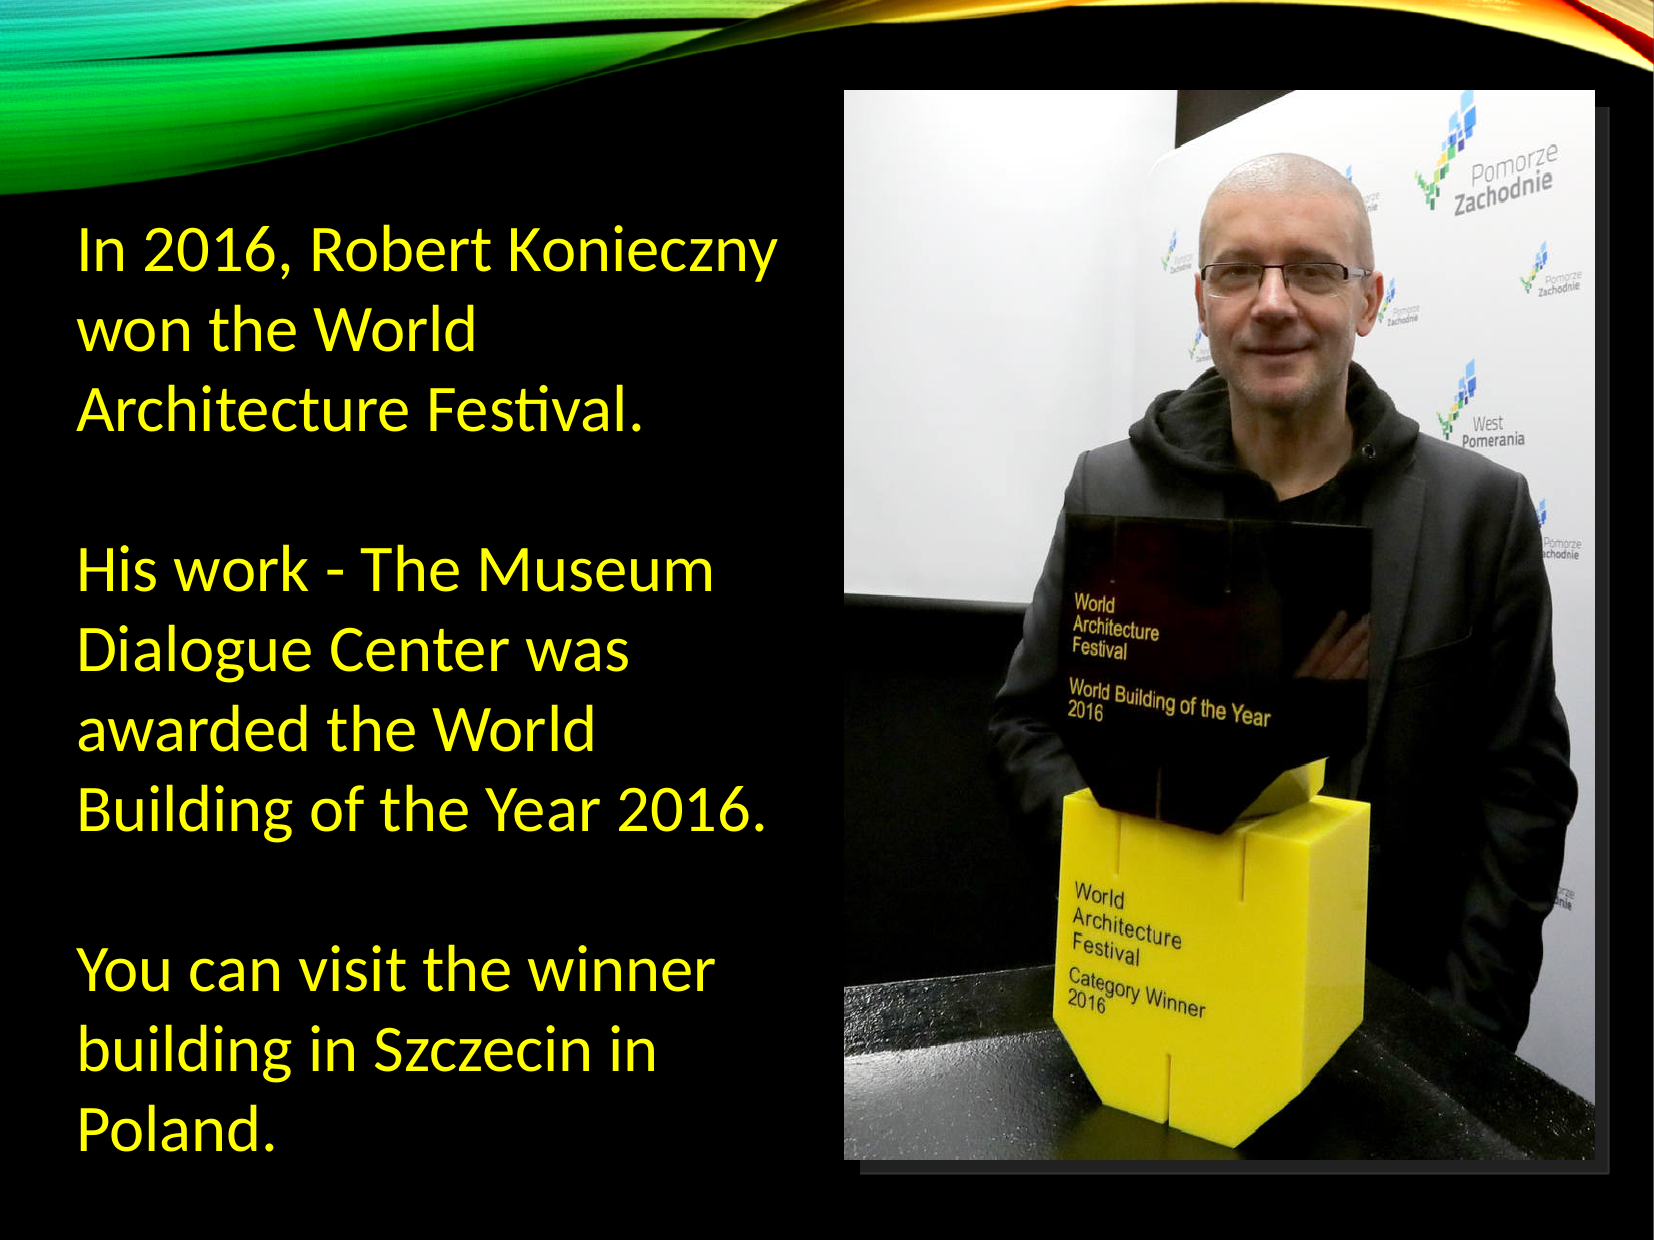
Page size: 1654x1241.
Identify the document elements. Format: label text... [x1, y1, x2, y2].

text_box In 2016, Robert Konieczny won the World Architecture Festival. His work - The Museum Dialogue Center was awarded the World Building of the Year 2016. You can visit the winner building in Szczecin in Poland. [61, 197, 798, 1182]
picture [844, 90, 1595, 1160]
